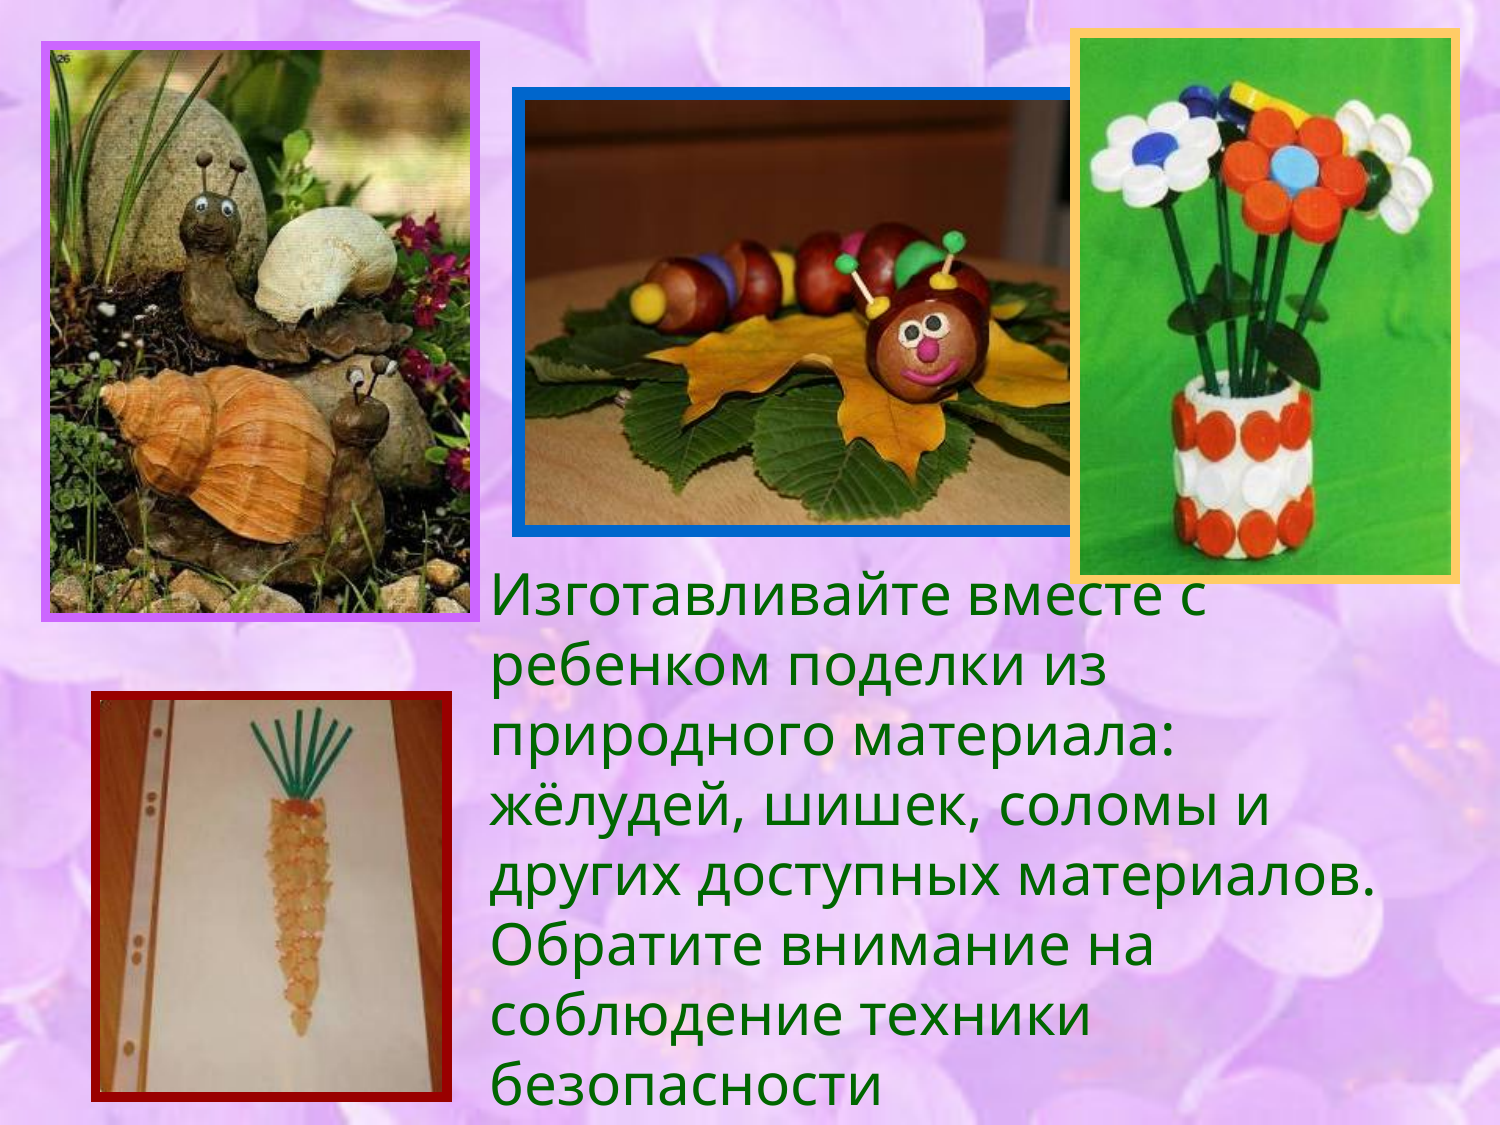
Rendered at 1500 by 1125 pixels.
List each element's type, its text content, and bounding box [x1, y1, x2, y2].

picture [99, 699, 443, 1093]
picture [525, 99, 1070, 525]
text_box Изготавливайте вместе с ребенком поделки из природного материала: жёлудей, шишек, соломы и других доступных материалов. Обратите внимание на соблюдение техники безопасности [474, 549, 1438, 1125]
picture [50, 50, 471, 613]
picture [1079, 37, 1451, 576]
